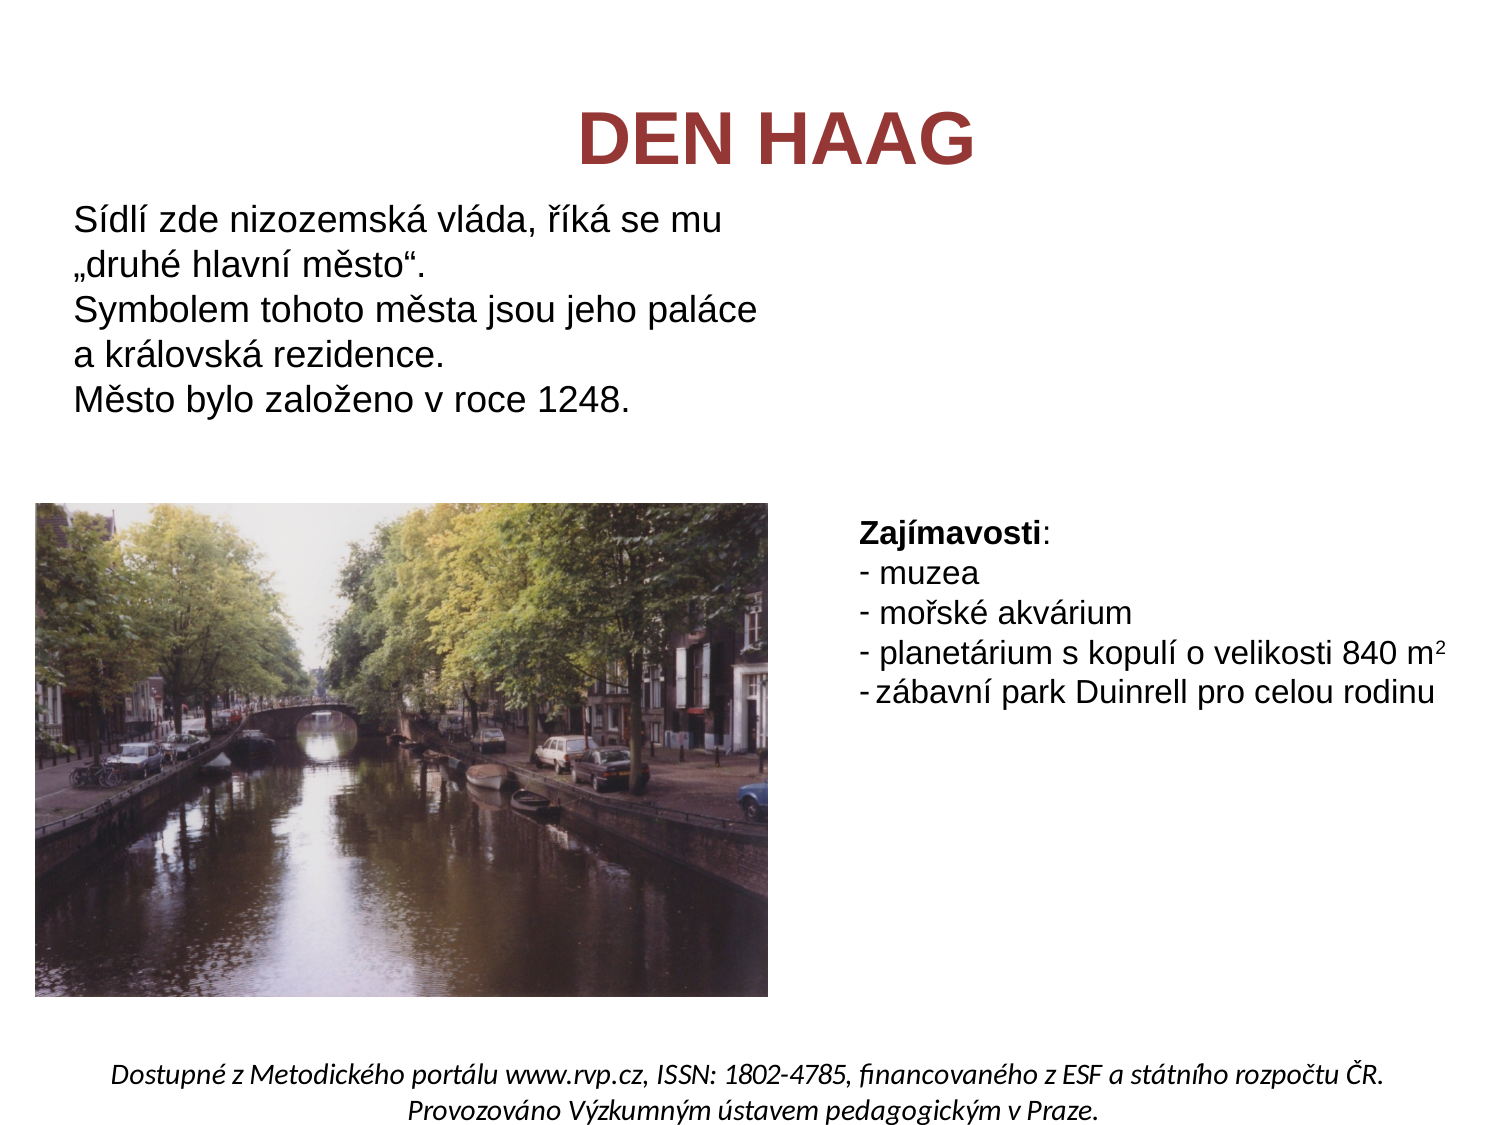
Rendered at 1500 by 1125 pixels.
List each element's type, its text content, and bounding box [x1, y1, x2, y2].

picture [112, 1060, 1385, 1125]
text_box Zajímavosti: muzea mořské akvárium planetárium s kopulí o velikosti 840 m2 zábavní park Duinrell pro celou rodinu [844, 503, 1465, 719]
picture [35, 503, 768, 997]
text_box DEN HAAG [562, 81, 993, 188]
text_box Sídlí zde nizozemská vláda, říká se mu „druhé hlavní město“. Symbolem tohoto města jsou jeho paláce a královská rezidence. Město bylo založeno v roce 1248. [58, 187, 809, 428]
